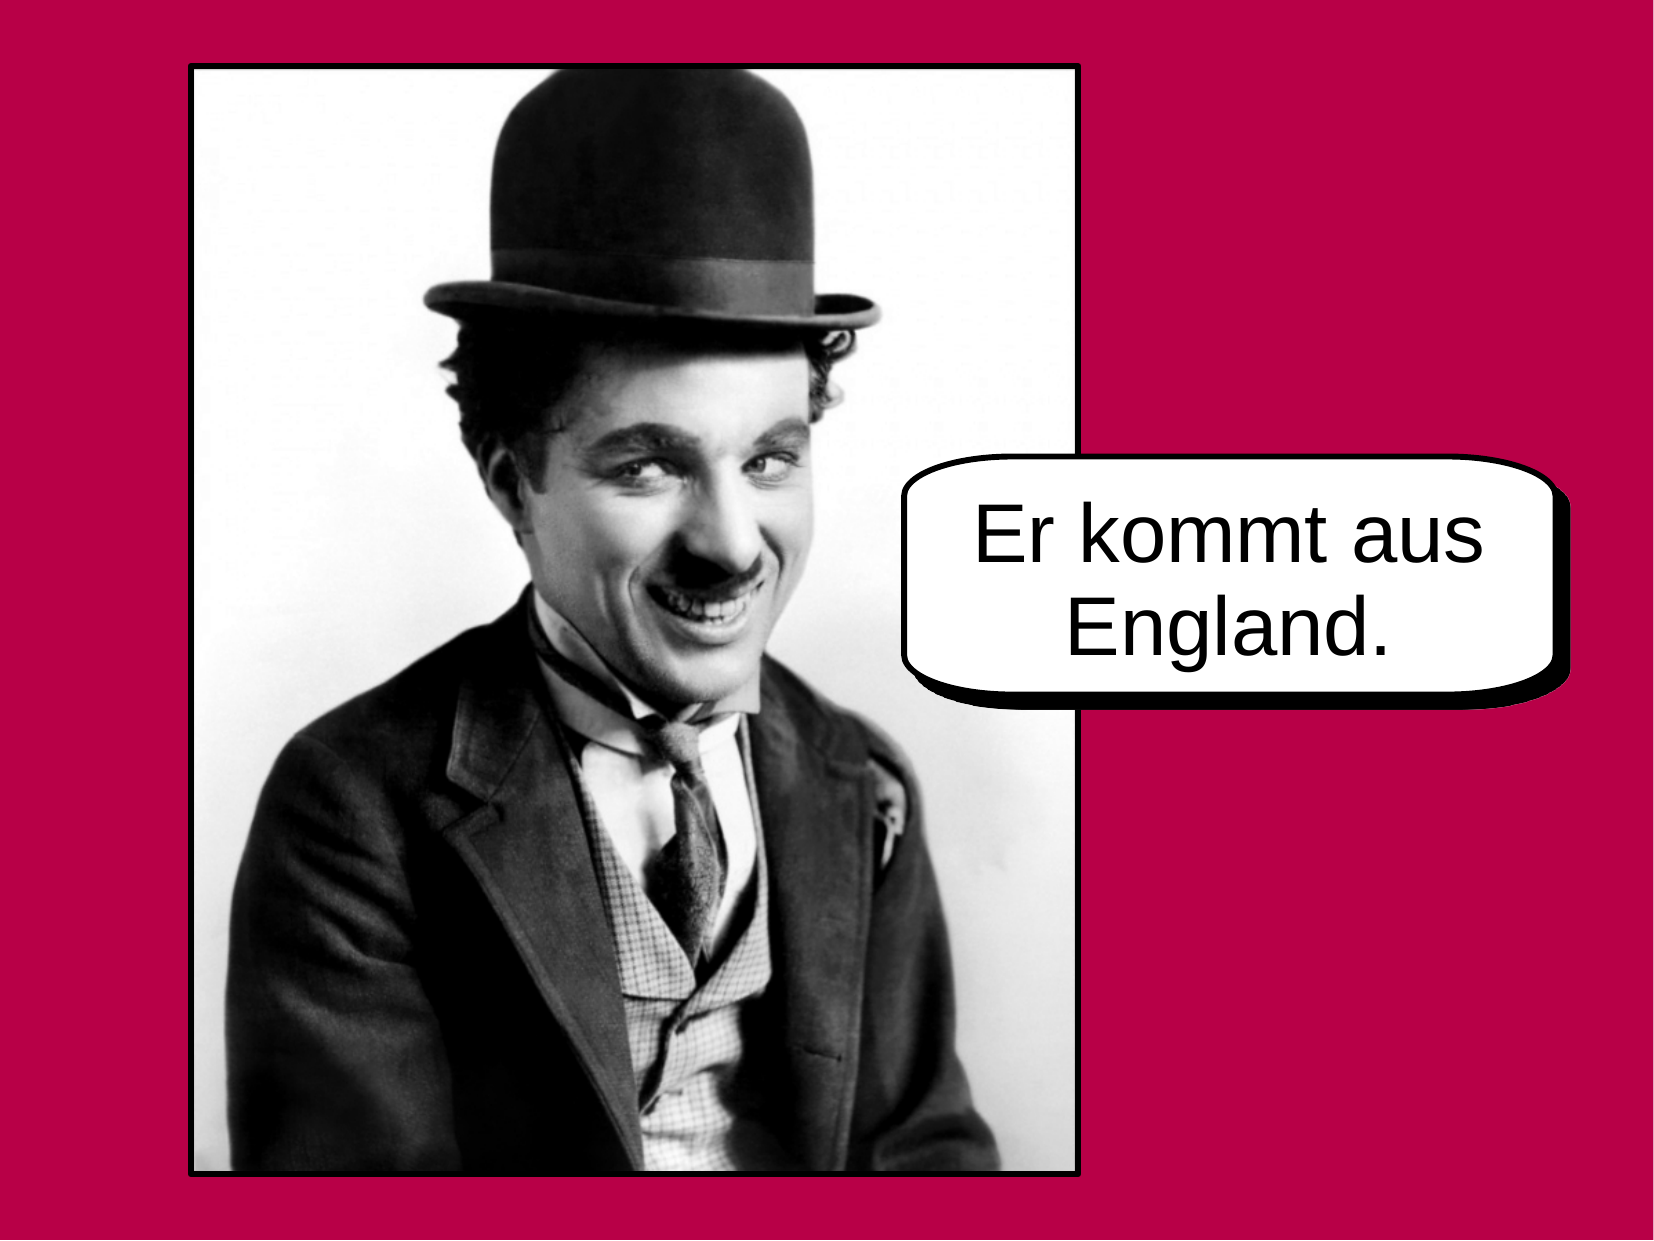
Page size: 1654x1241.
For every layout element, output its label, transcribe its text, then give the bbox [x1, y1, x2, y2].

text_box [962, 690, 1498, 695]
text_box Er kommt aus England. [892, 480, 1566, 690]
text_box [913, 456, 1547, 480]
picture [193, 69, 1076, 1172]
